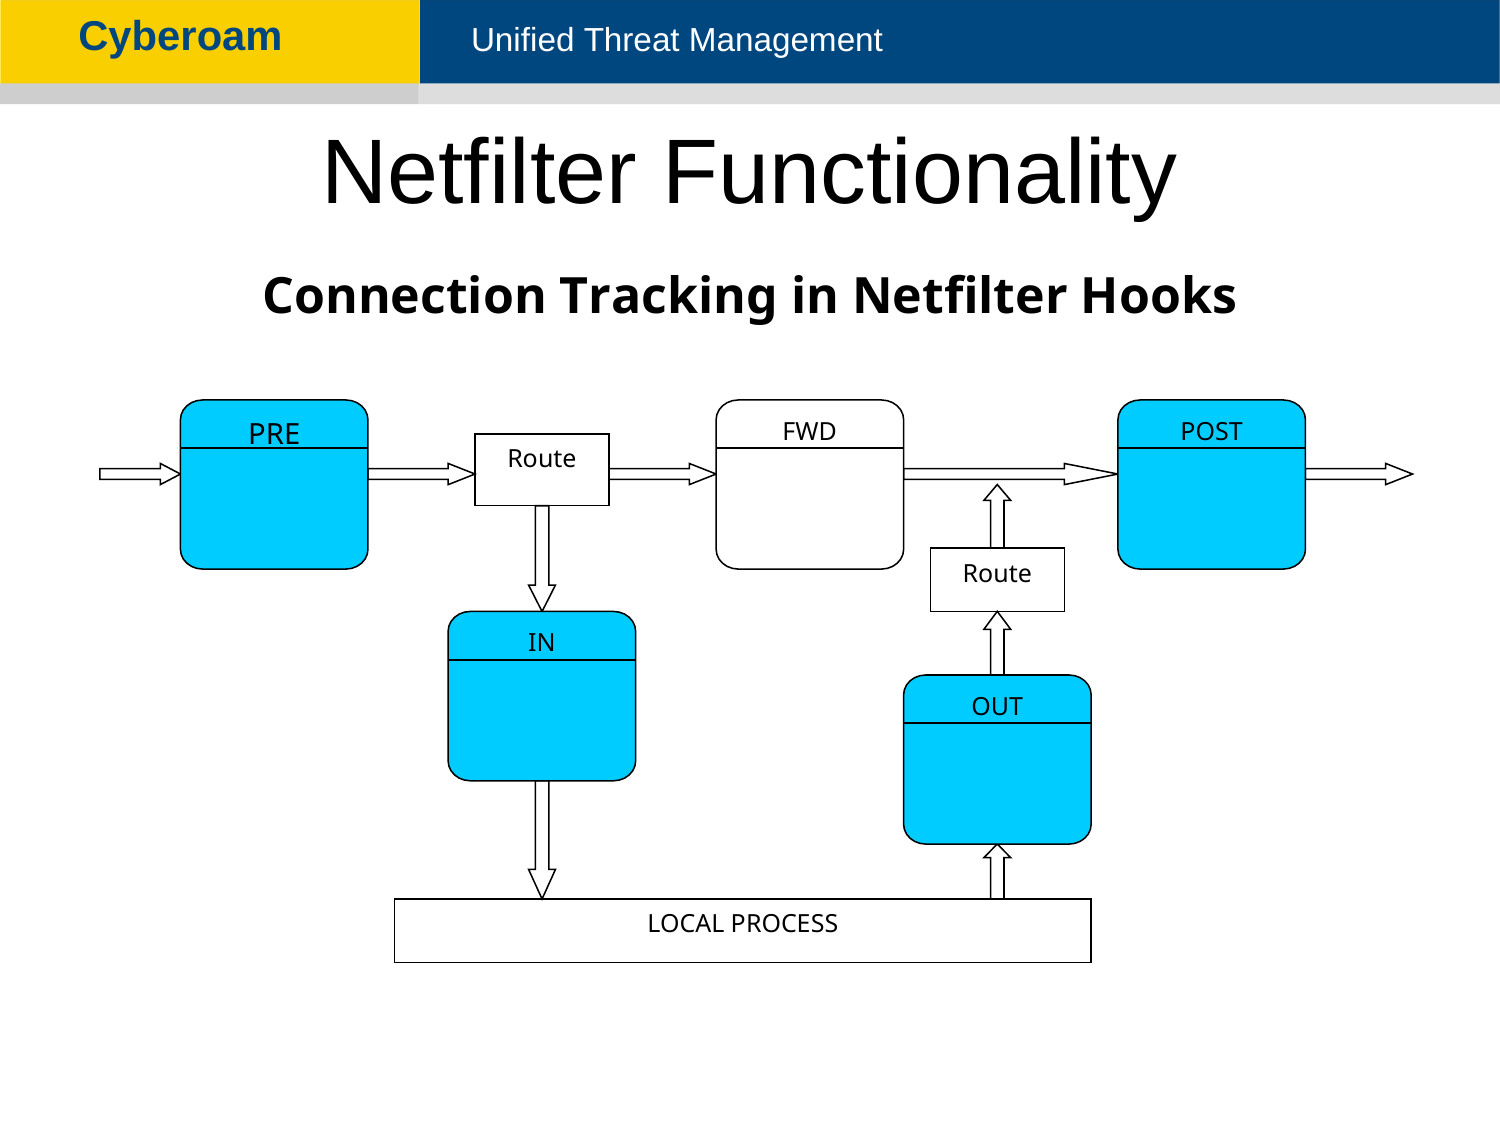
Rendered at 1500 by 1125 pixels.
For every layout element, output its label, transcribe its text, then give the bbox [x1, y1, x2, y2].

text_box Route [474, 433, 609, 506]
text_box FWD [716, 399, 904, 447]
text_box OUT [903, 675, 1092, 845]
text_box FWD [716, 449, 904, 570]
text_box POST [1117, 399, 1306, 570]
text_box IN [448, 661, 636, 781]
title Netfilter Functionality [75, 112, 1426, 233]
list Connection Tracking in Netfilter Hooks [75, 262, 1426, 1006]
picture [0, 0, 1500, 83]
text_box Route [930, 547, 1065, 612]
text_box LOCAL PROCESS [394, 898, 1092, 963]
text_box IN [448, 611, 636, 659]
text_box PRE [180, 449, 368, 570]
text_box PRE [180, 399, 368, 447]
